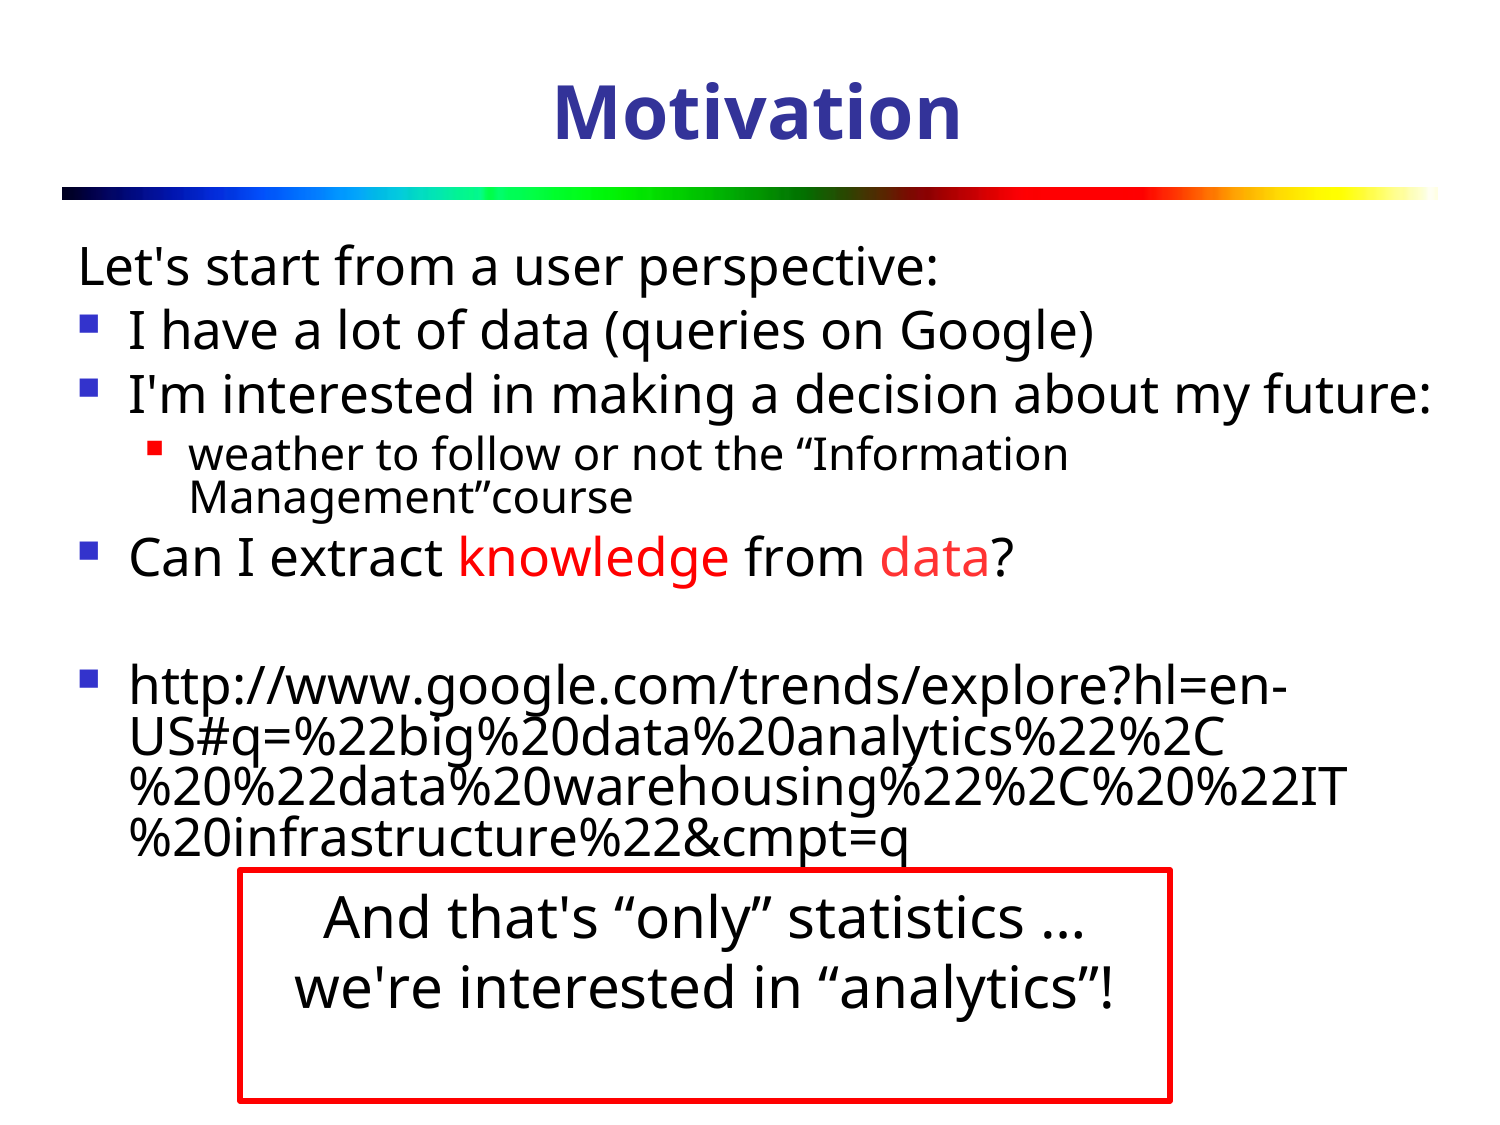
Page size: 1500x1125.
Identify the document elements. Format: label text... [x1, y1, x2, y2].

list Let's start from a user perspective: I have a lot of data (queries on Google) I'm interested in making a decision about my future: weather to follow or not the “Information Management”course Can I extract knowledge from data? http://www.google.com/trends/explore?hl=en-US#q=%22big%20data%20analytics%22%2C%20%22data%20warehousing%22%2C%20%22IT%20infrastructure%22&cmpt=q [62, 237, 1450, 890]
title Motivation [124, 0, 1391, 163]
text_box And that's “only” statistics … we're interested in “analytics”! [240, 870, 1171, 1101]
